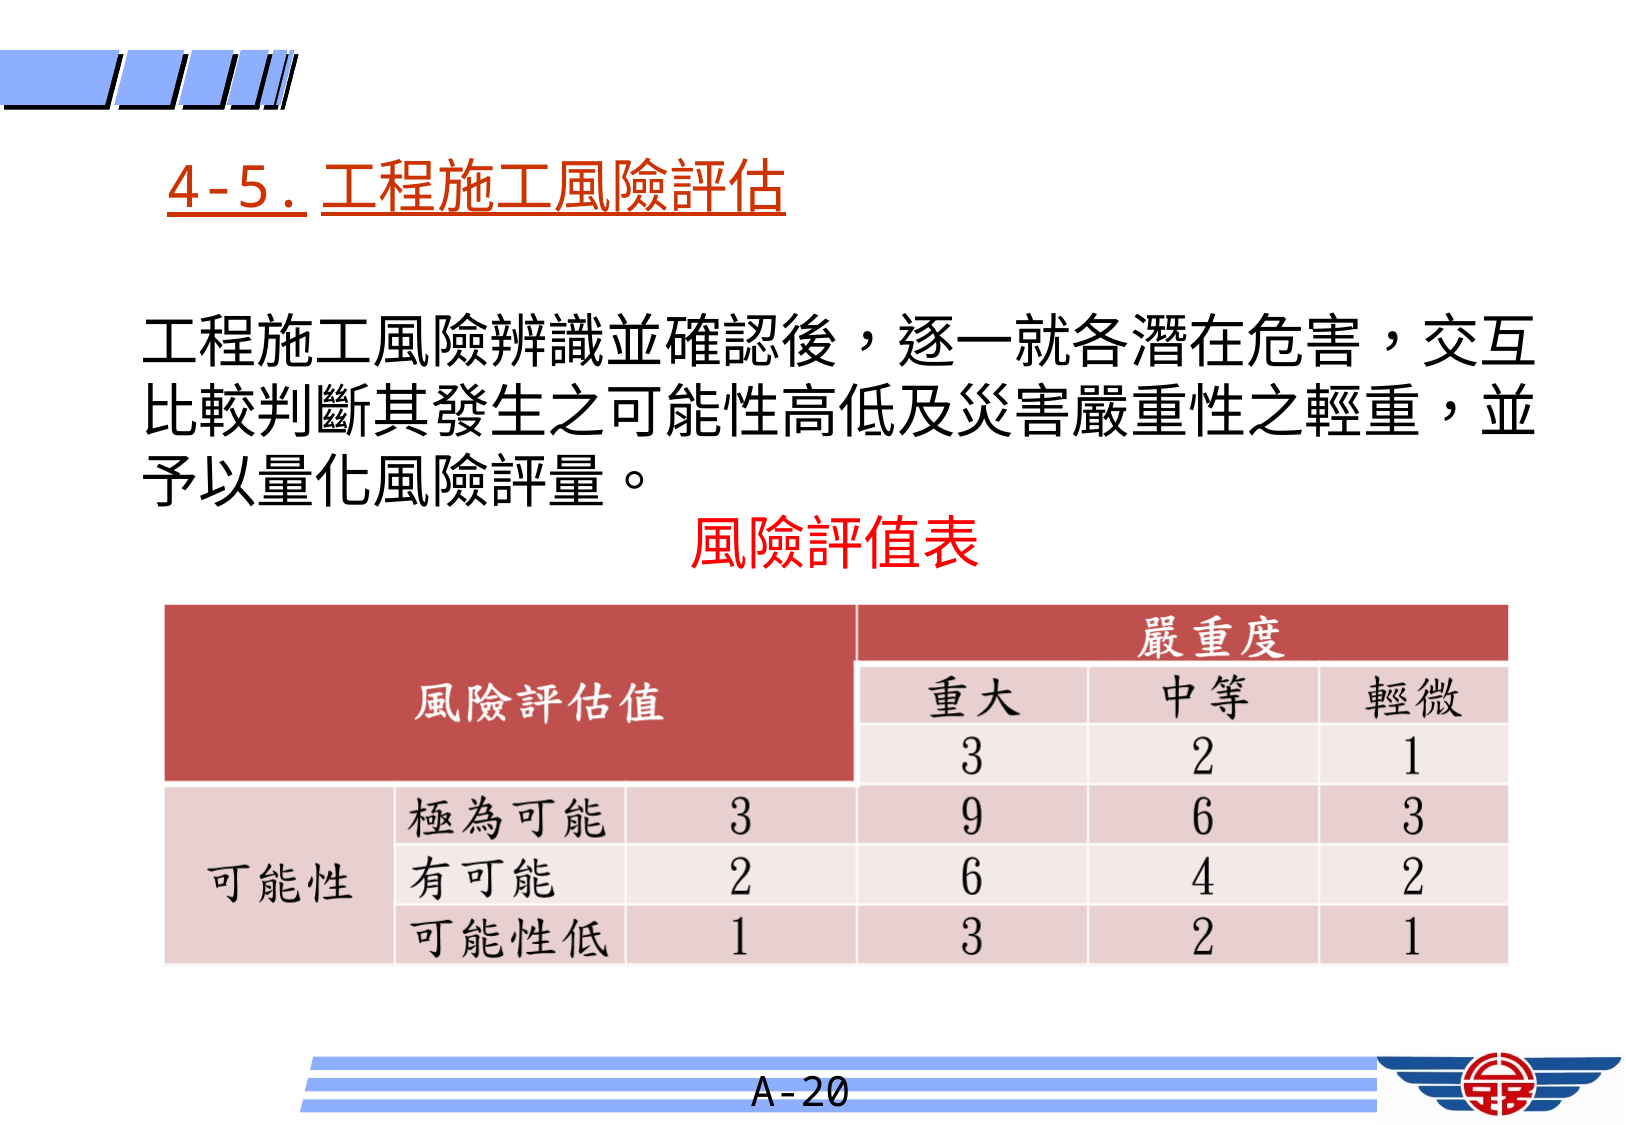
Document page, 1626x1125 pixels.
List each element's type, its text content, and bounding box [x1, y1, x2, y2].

picture [163, 589, 1510, 996]
text_box 4-5.工程施工風險評估 [151, 142, 861, 255]
text_box 工程施工風險辨識並確認後，逐一就各潛在危害，交互比較判斷其發生之可能性高低及災害嚴重性之輕重，並予以量化風險評量。 [125, 296, 1554, 521]
text_box 風險評值表 [674, 498, 996, 584]
